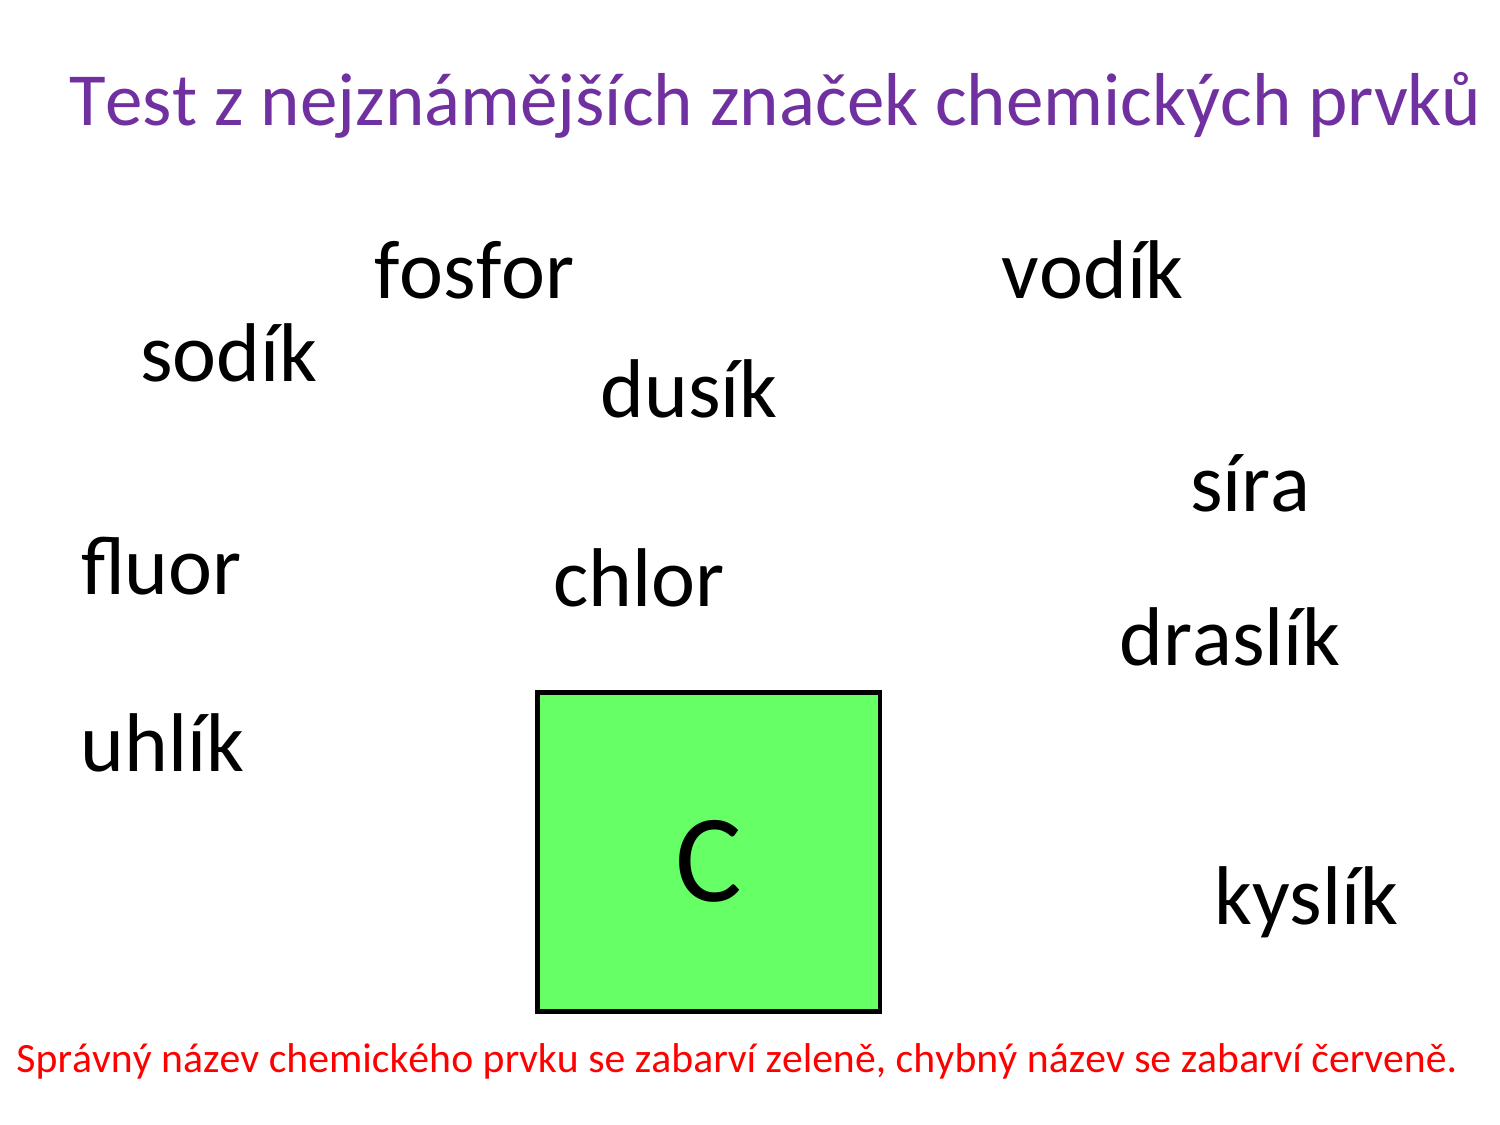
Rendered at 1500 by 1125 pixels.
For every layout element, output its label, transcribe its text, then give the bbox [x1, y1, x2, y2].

text_box fosfor [359, 208, 590, 324]
text_box vodík [987, 208, 1199, 324]
text_box síra [1175, 420, 1326, 537]
text_box chlor [538, 515, 740, 631]
text_box kyslík [1199, 834, 1414, 950]
text_box Správný název chemického prvku se zabarví zeleně, chybný název se zabarví červeně. [1, 1023, 1474, 1089]
text_box Test z nejznámějších značek chemických prvků [54, 42, 1498, 239]
text_box sodík [125, 290, 332, 407]
text_box draslík [1105, 574, 1356, 690]
text_box uhlík [66, 680, 259, 797]
text_box dusík [585, 326, 793, 442]
text_box fluor [66, 503, 257, 619]
text_box C [537, 692, 880, 1012]
